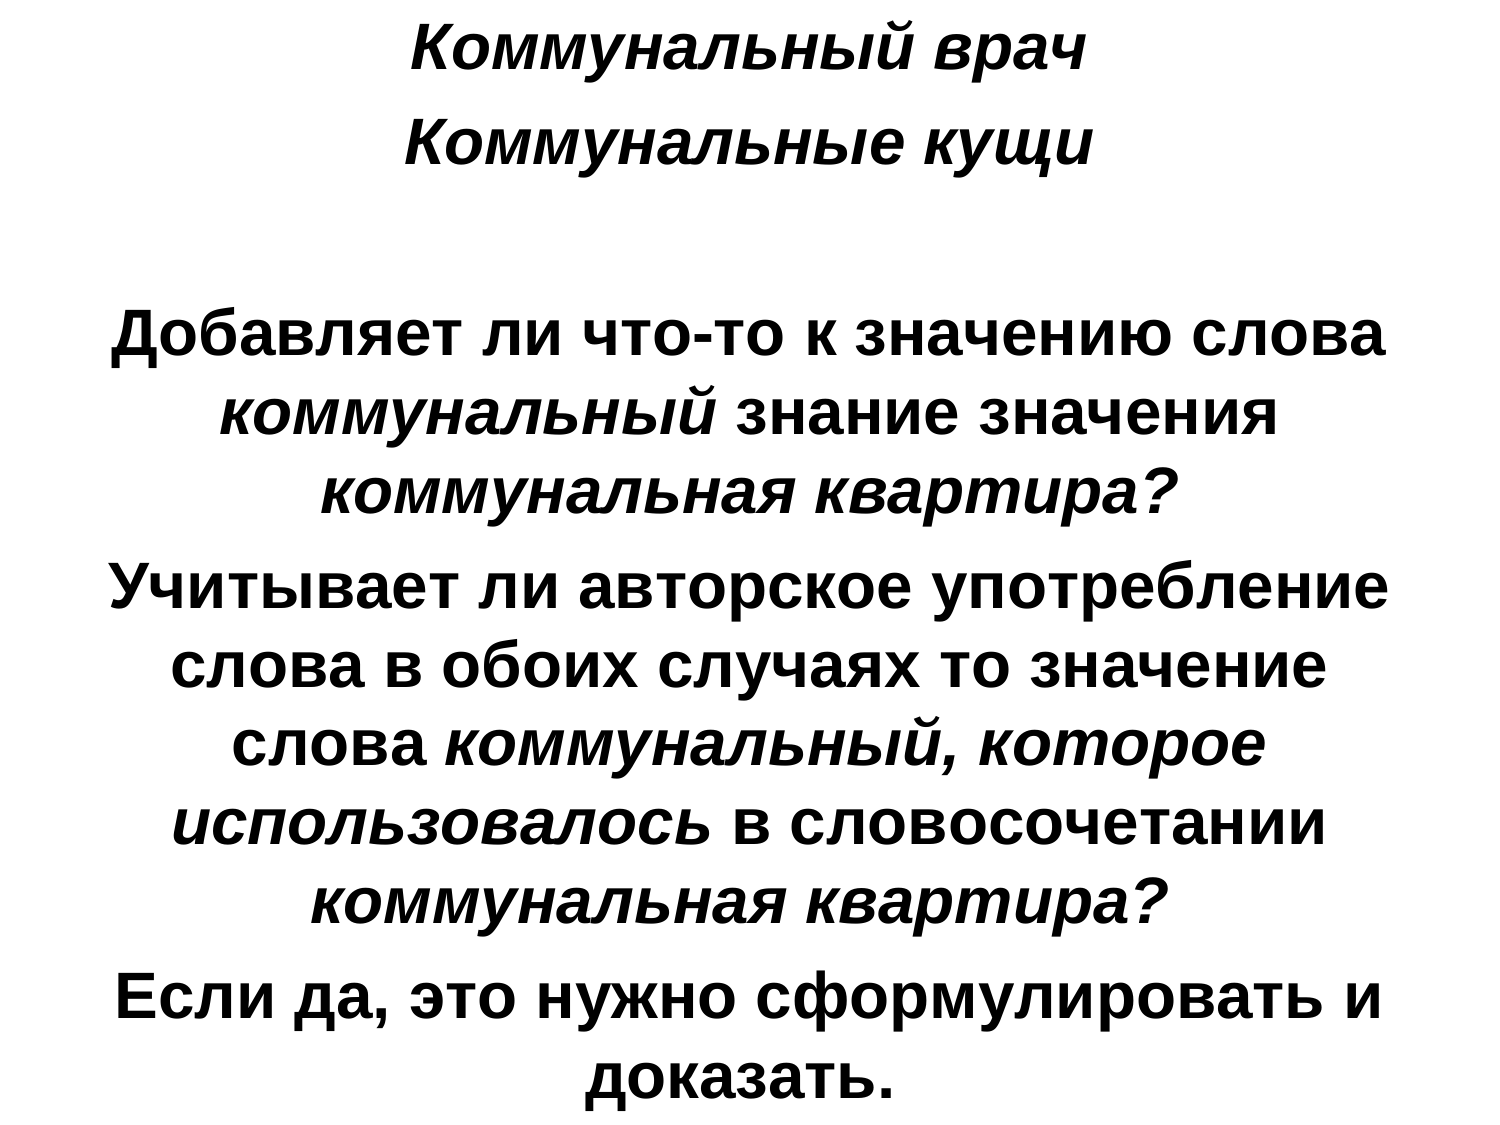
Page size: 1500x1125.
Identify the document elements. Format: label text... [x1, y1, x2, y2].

text_box Коммунальный врач Коммунальные кущи Добавляет ли что-то к значению слова коммунальный знание значения коммунальная квартира? Учитывает ли авторское употребление слова в обоих случаях то значение слова коммунальный, которое использовалось в словосочетании коммунальная квартира? Если да, это нужно сформулировать и доказать. [74, 29, 1425, 1087]
